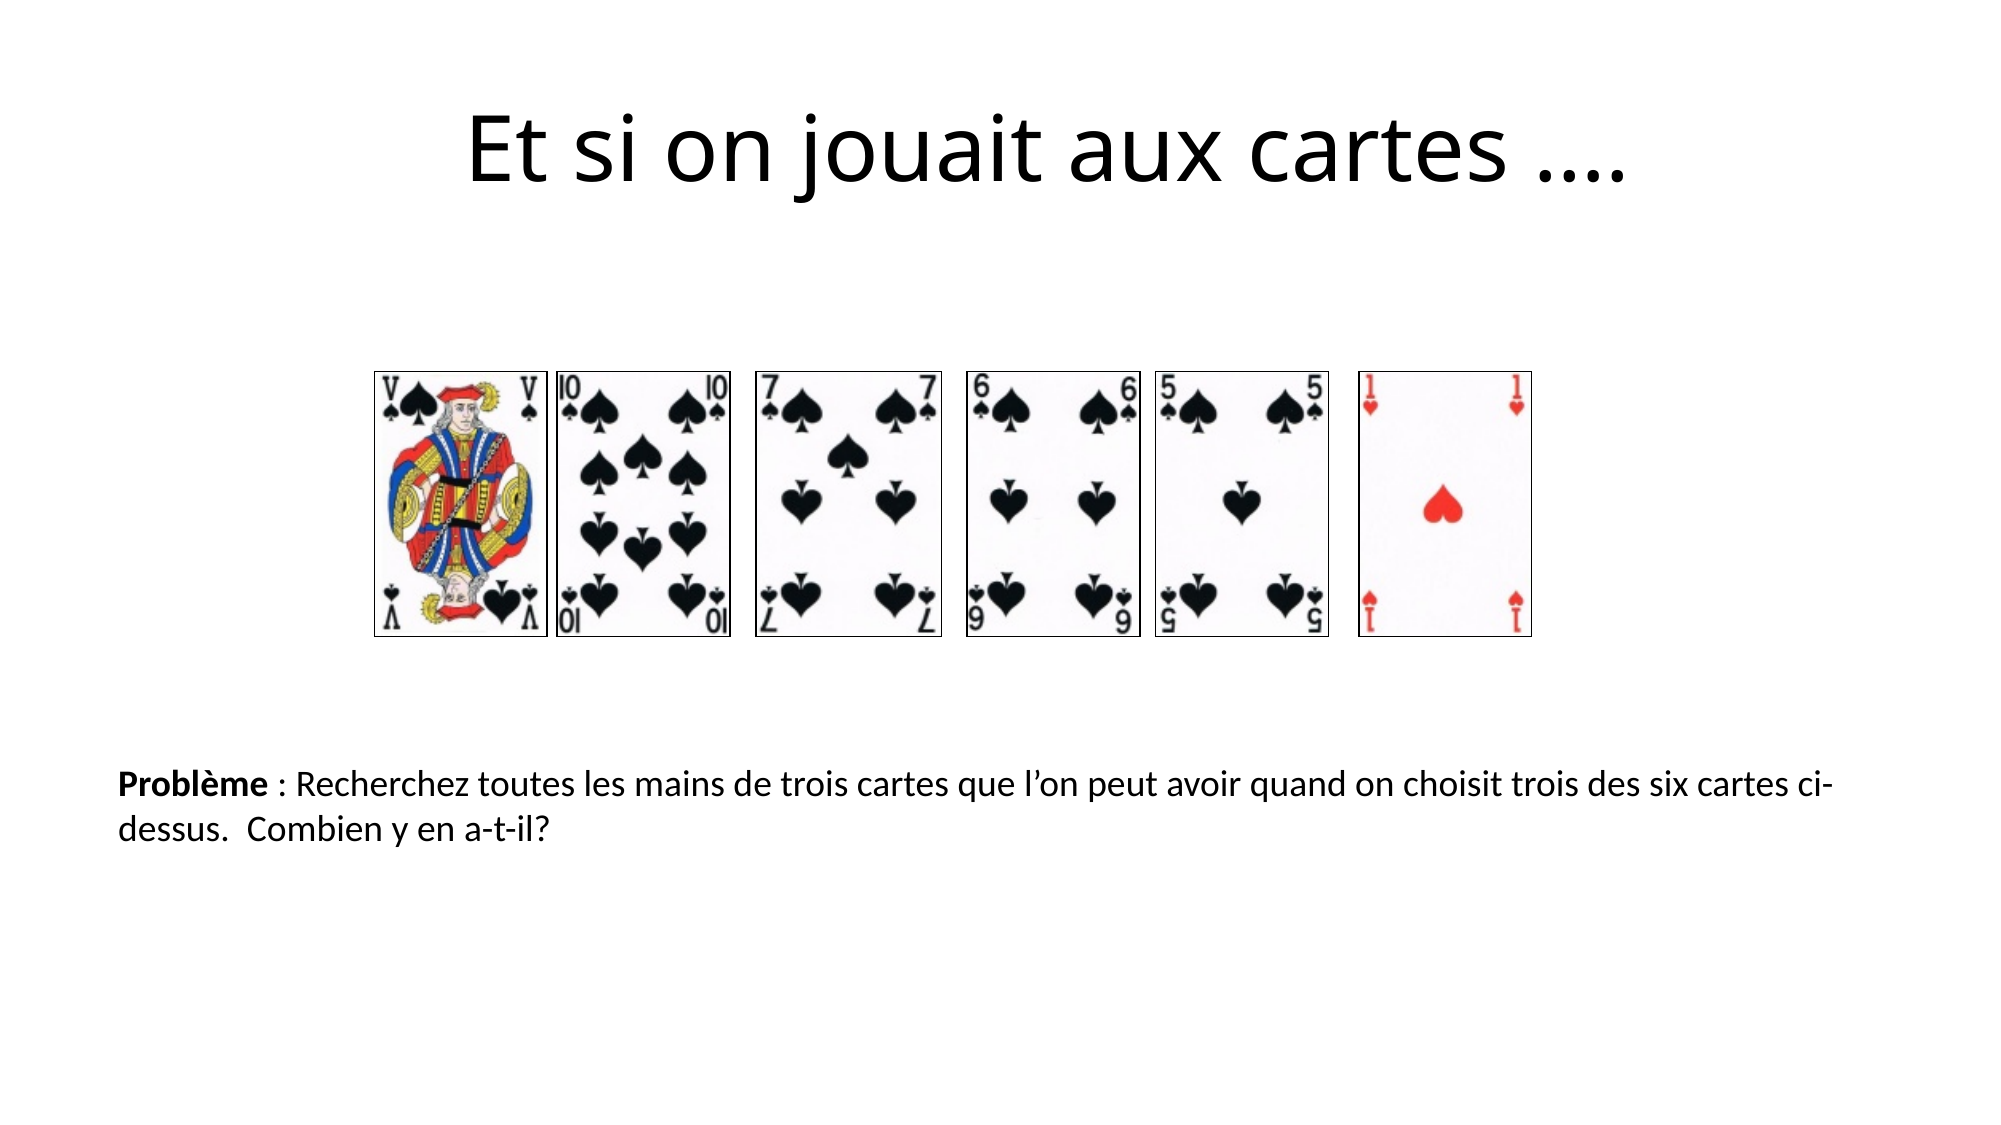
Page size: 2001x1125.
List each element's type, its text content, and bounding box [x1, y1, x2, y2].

picture [1156, 372, 1328, 636]
picture [756, 372, 941, 636]
title Et si on jouait aux cartes …. [185, 42, 1911, 261]
picture [967, 372, 1140, 636]
picture [1359, 372, 1531, 636]
picture [557, 372, 730, 636]
text_box Problème : Recherchez toutes les mains de trois cartes que l’on peut avoir quand on choisit trois des six cartes ci-dessus. Combien y en a-t-il? [103, 751, 1911, 858]
picture [375, 372, 547, 636]
